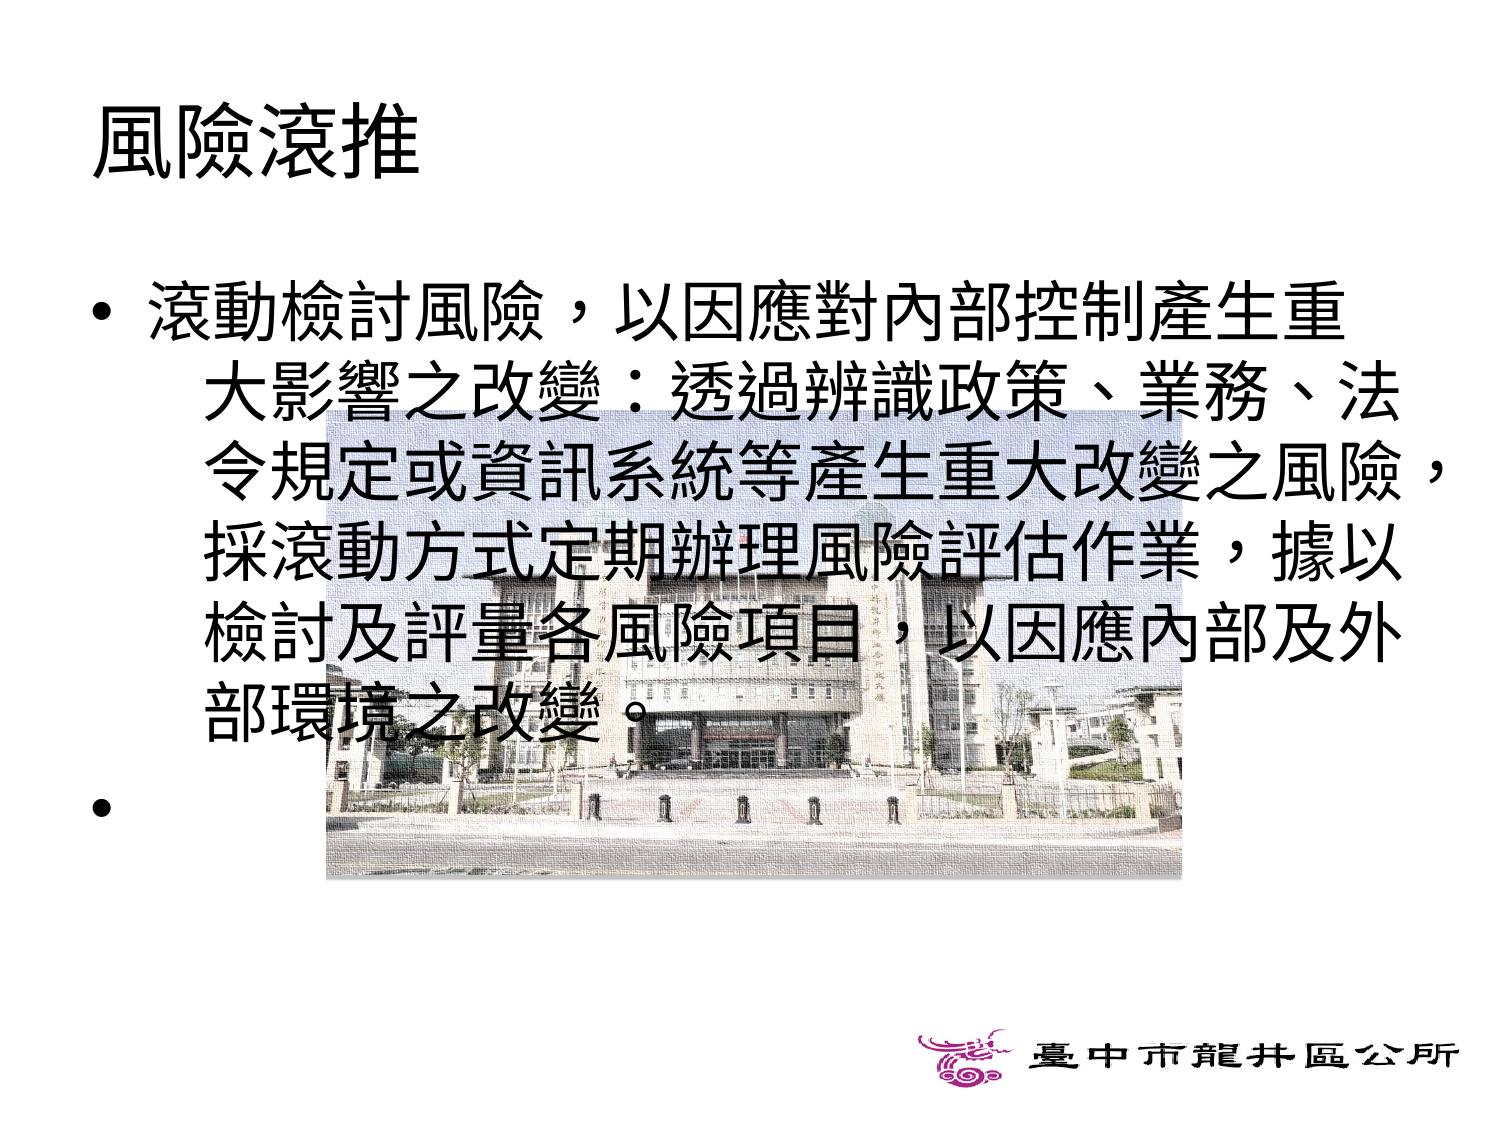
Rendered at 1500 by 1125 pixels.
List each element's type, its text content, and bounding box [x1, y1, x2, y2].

list 滾動檢討風險，以因應對內部控制產生重大影響之改變：透過辨識政策、業務、法令規定或資訊系統等產生重大改變之風險，採滾動方式定期辦理風險評估作業，據以檢討及評量各風險項目，以因應內部及外部環境之改變。 [75, 262, 1426, 1005]
title 風險滾推 [75, 45, 1426, 233]
